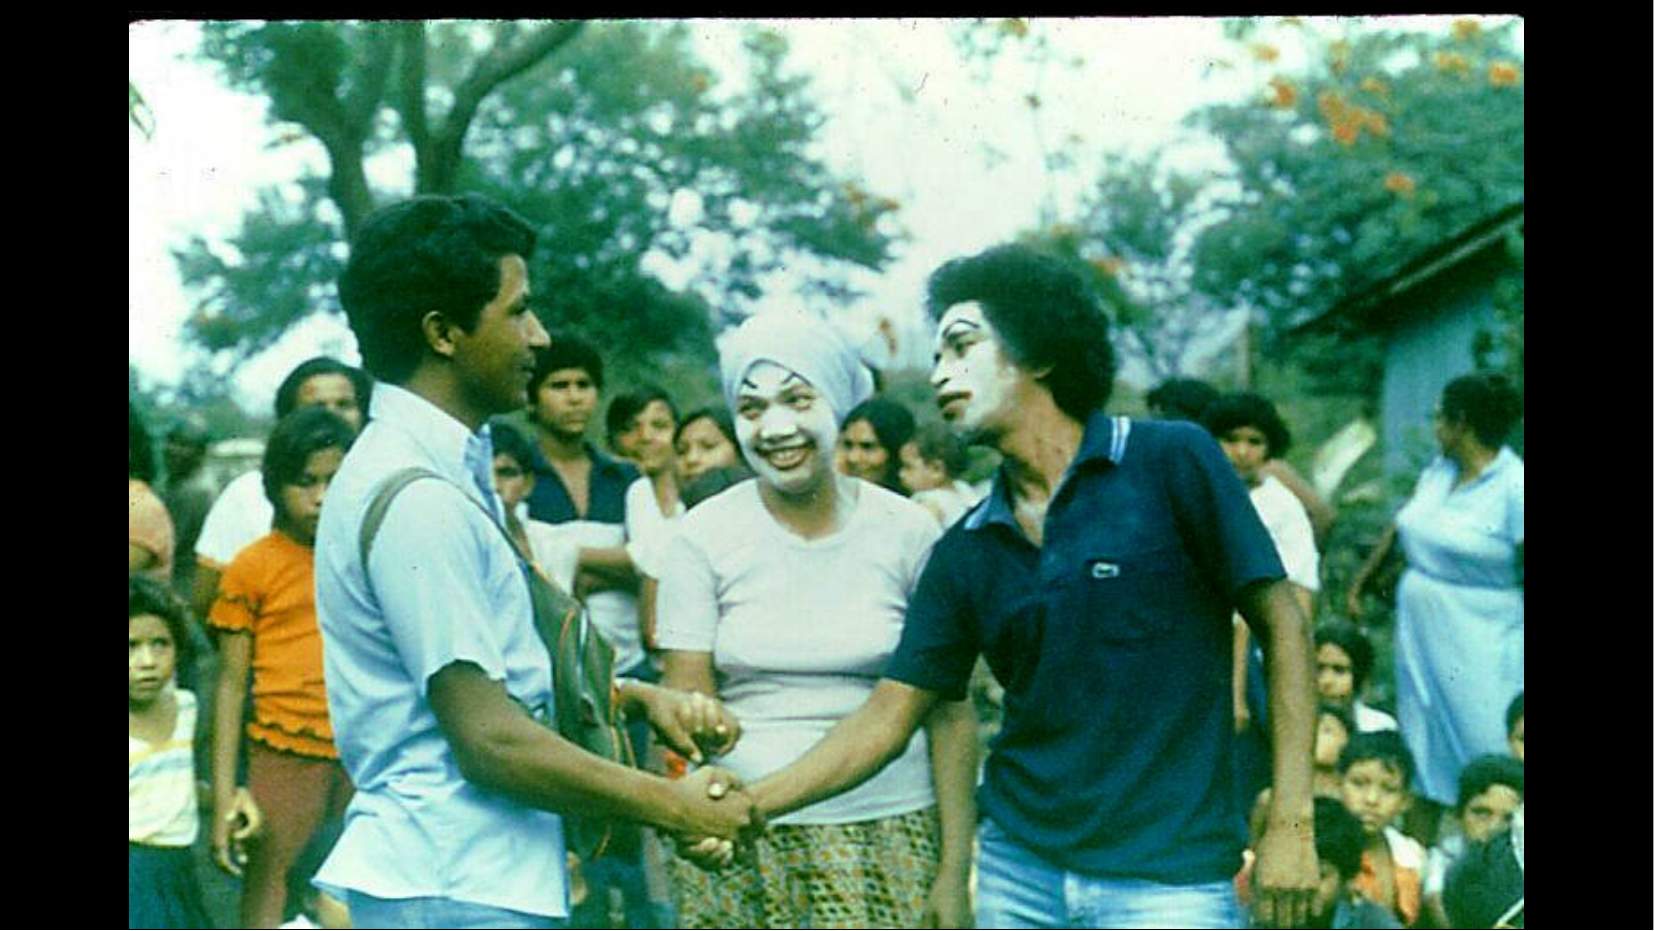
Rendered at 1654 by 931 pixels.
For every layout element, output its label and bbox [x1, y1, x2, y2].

picture [129, 11, 1524, 929]
